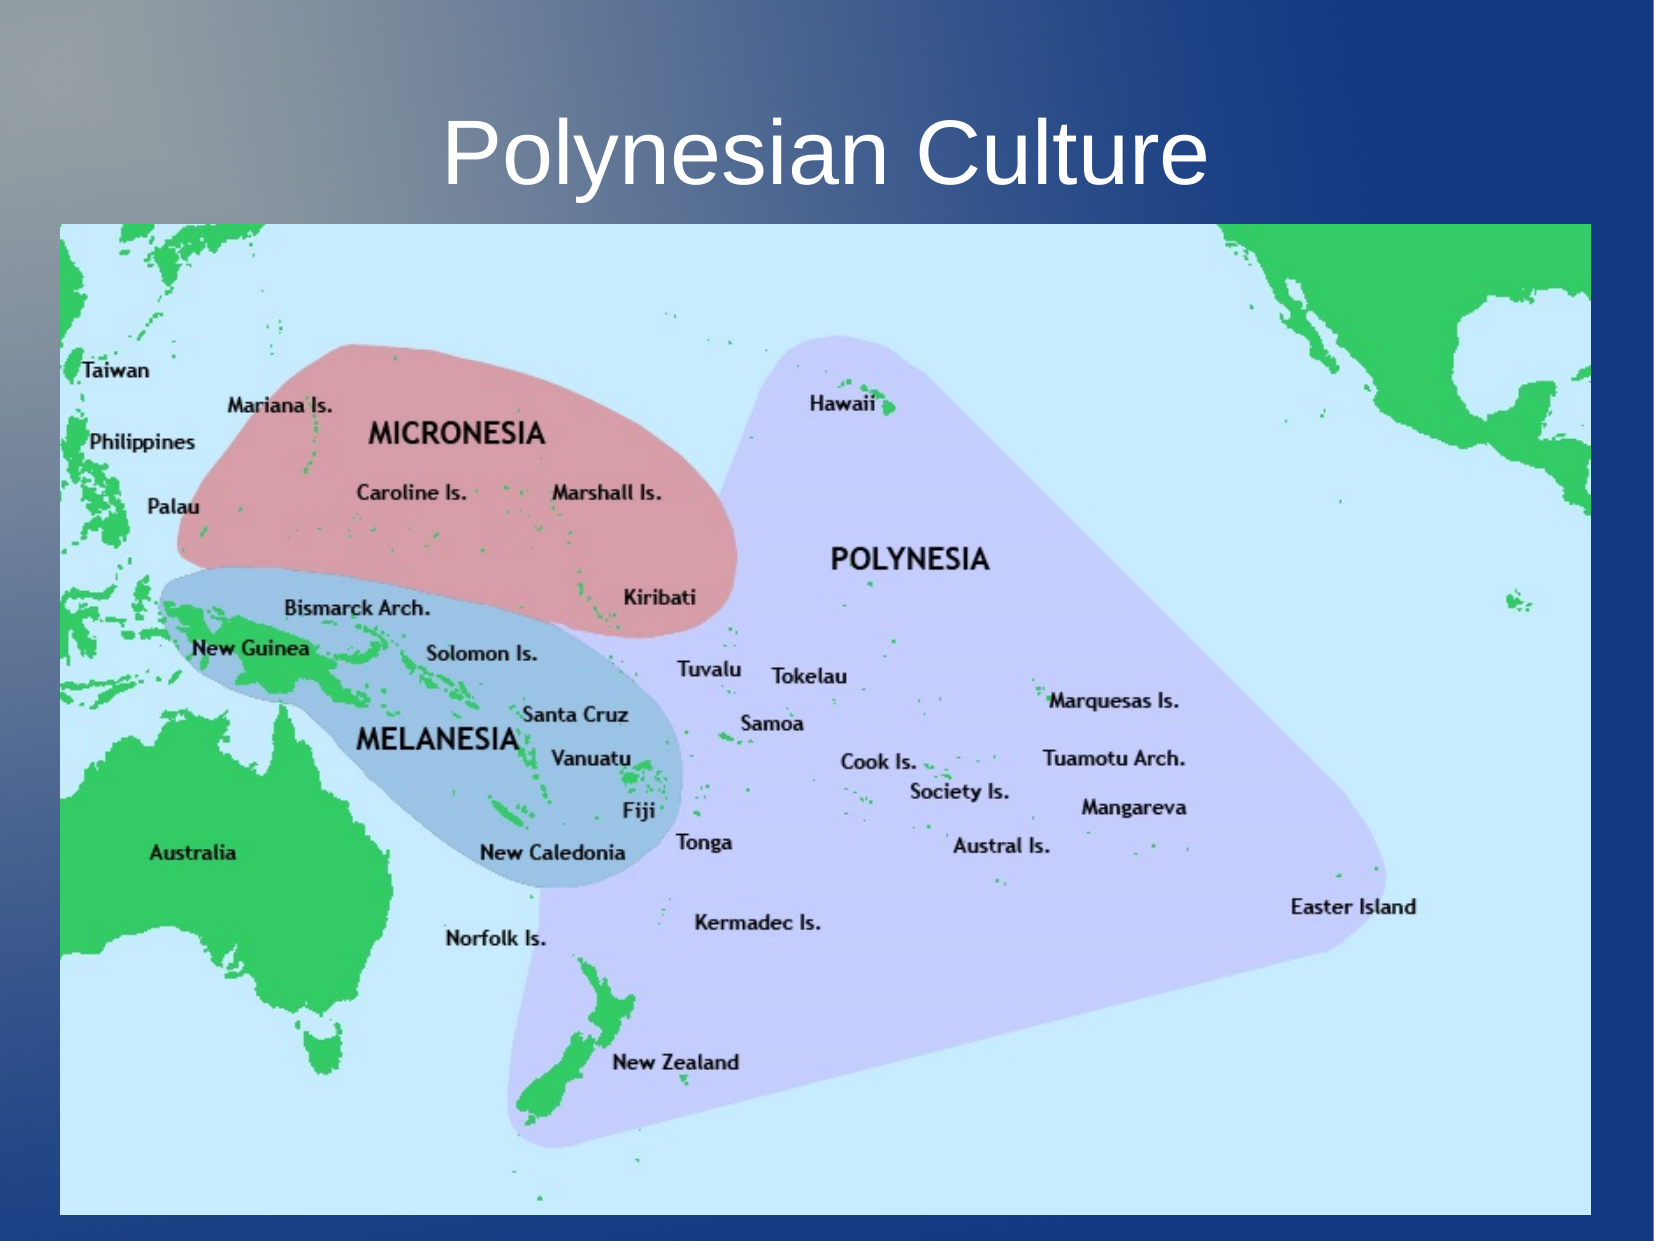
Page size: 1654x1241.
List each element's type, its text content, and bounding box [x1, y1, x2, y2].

picture [0, 0, 1654, 1241]
title Polynesian Culture [82, 49, 1571, 224]
